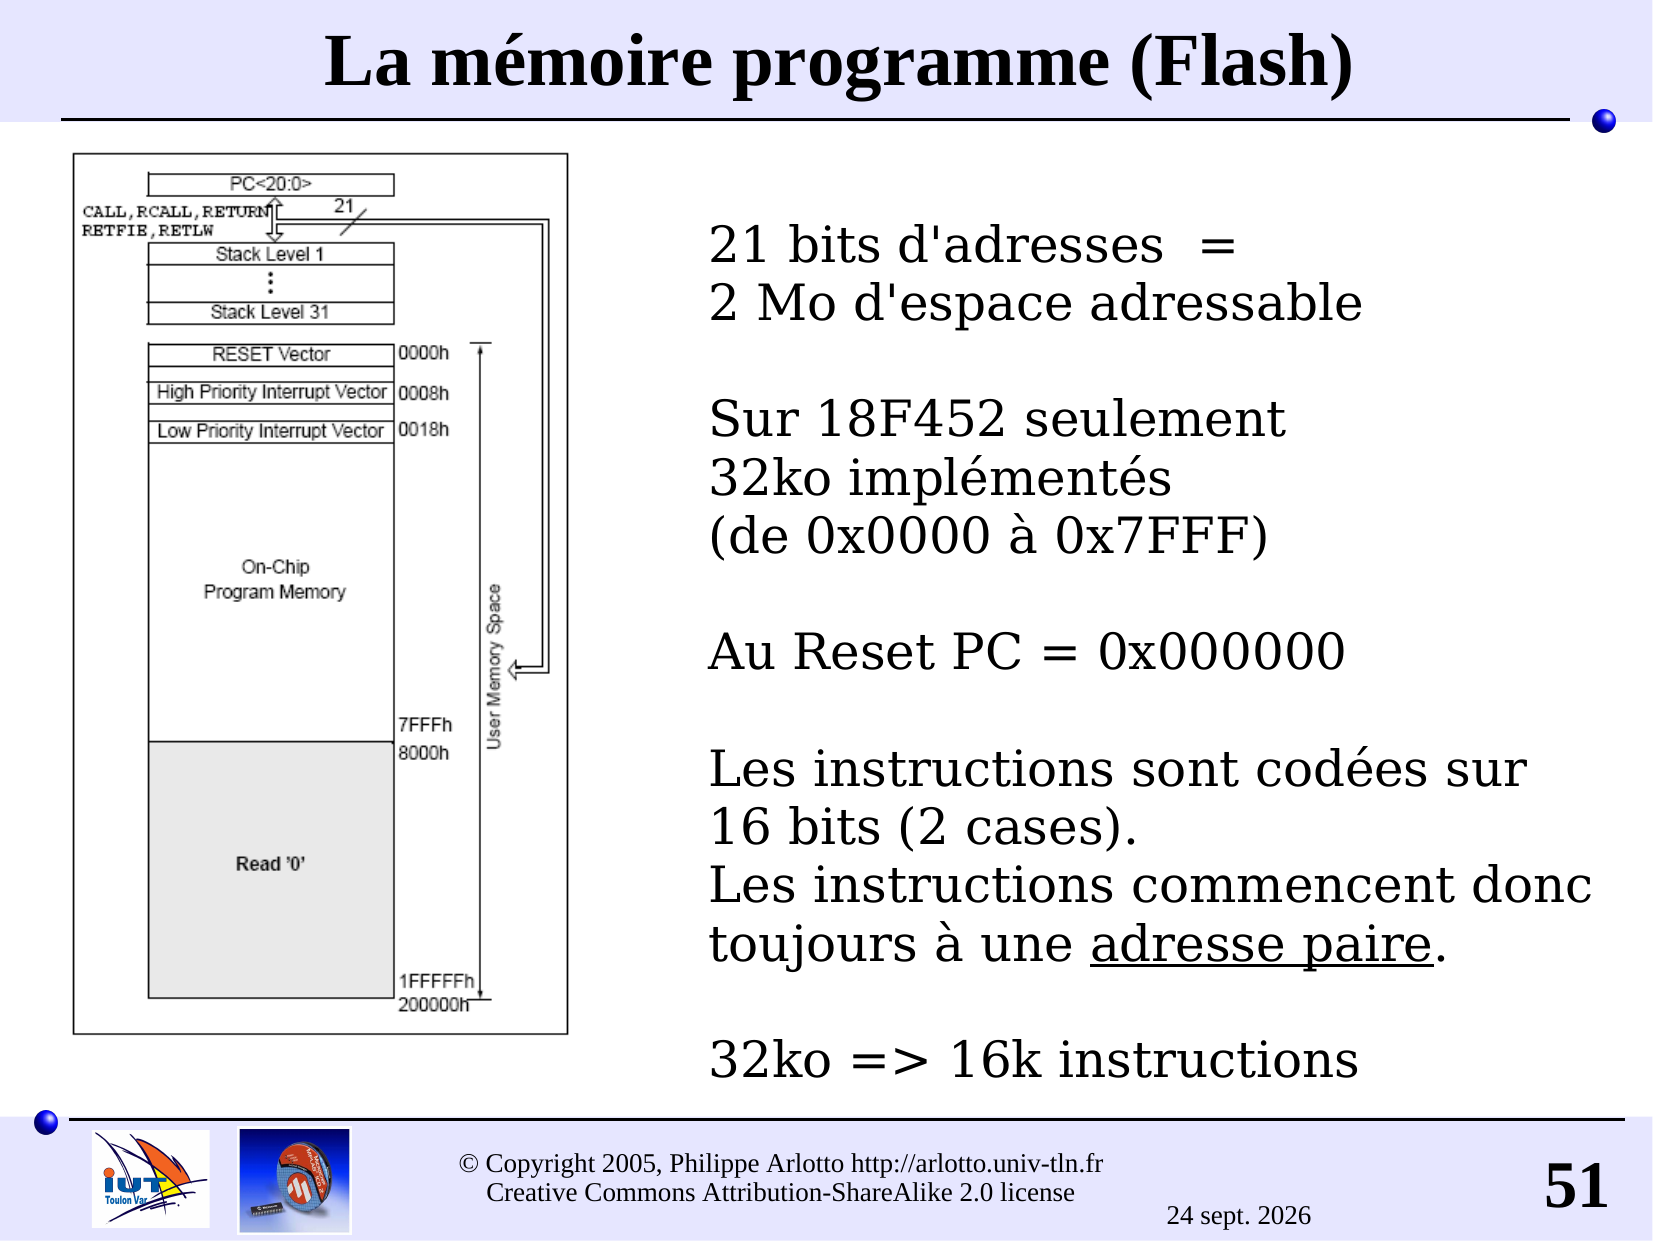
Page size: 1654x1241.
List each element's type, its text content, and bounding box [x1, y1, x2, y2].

picture [237, 1126, 352, 1235]
title La mémoire programme (Flash) [95, 14, 1585, 107]
text_box 21 bits d'adresses = 2 Mo d'espace adressable Sur 18F452 seulement 32ko implémentés (de 0x0000 à 0x7FFF) Au Reset PC = 0x000000 Les instructions sont codées sur 16 bits (2 cases). Les instructions commencent donc toujours à une adresse paire. 32ko => 16k instructions [708, 215, 1611, 1090]
picture [59, 147, 617, 1057]
